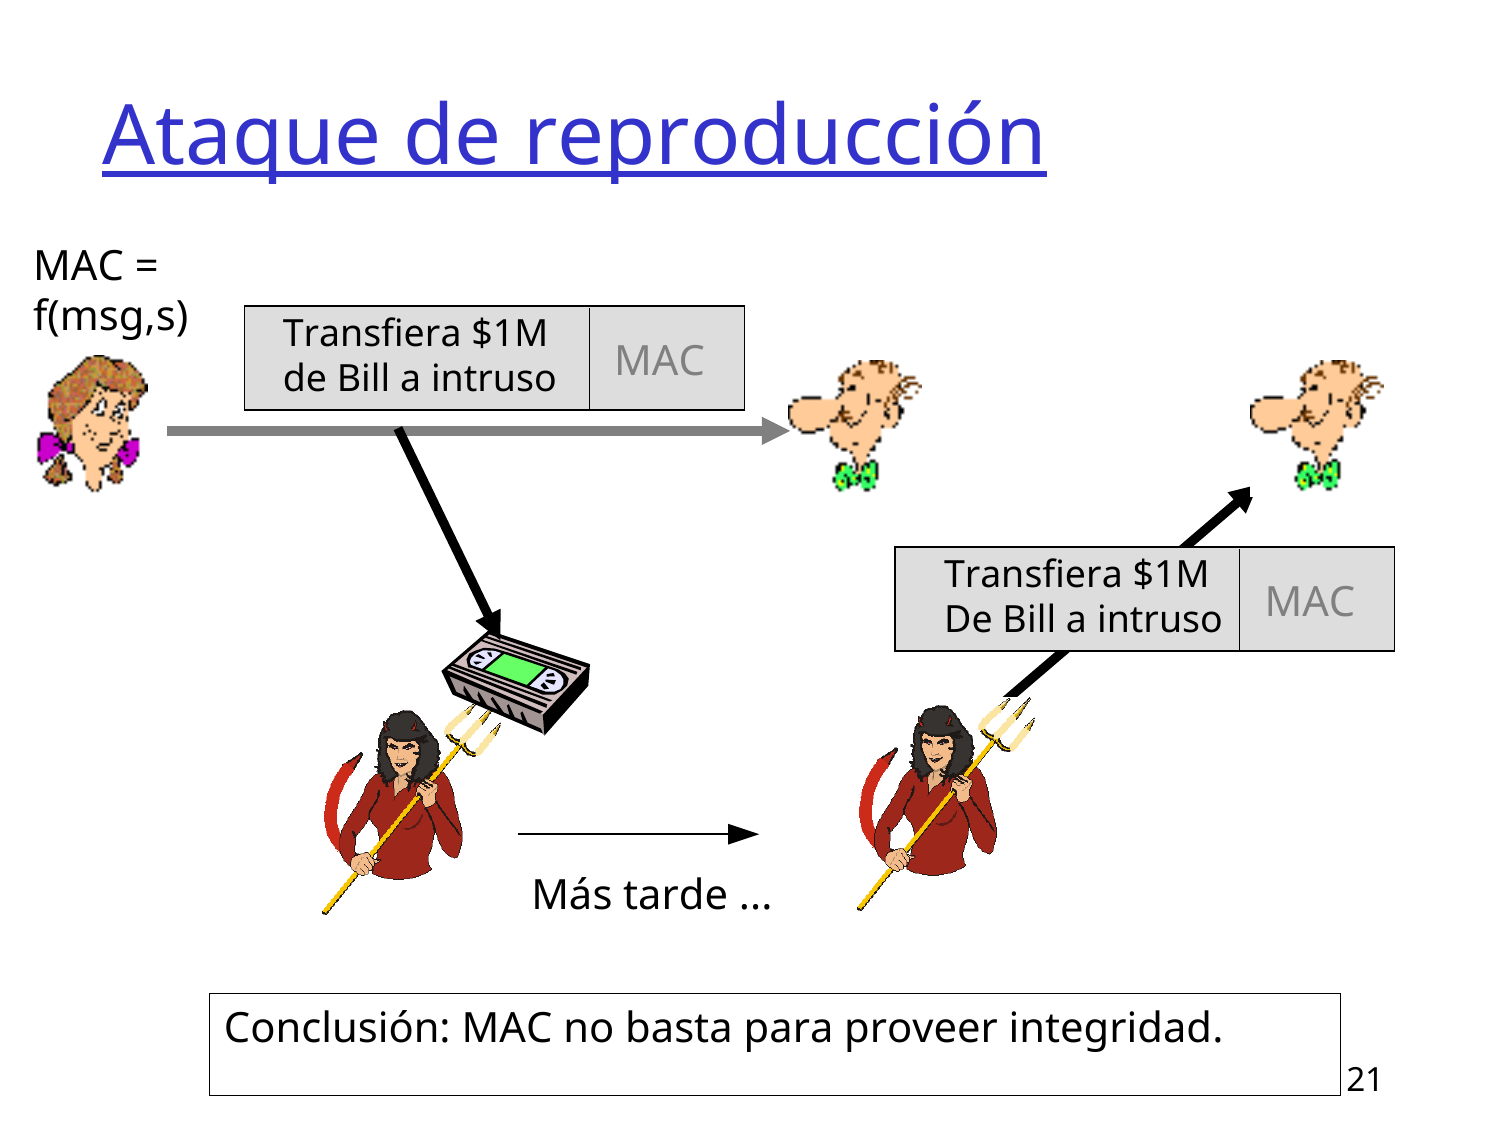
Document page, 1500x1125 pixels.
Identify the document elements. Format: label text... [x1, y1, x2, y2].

text_box Transfiera $1M De Bill a intruso [929, 542, 1238, 648]
text_box [441, 629, 592, 737]
text_box [894, 546, 1395, 651]
text_box Más tarde ... [516, 860, 839, 928]
picture [33, 355, 148, 498]
picture [788, 360, 922, 498]
picture [322, 702, 501, 915]
picture [1250, 360, 1384, 497]
text_box MAC = f(msg,s) [18, 231, 204, 347]
picture [857, 697, 1035, 911]
text_box Conclusión: MAC no basta para proveer integridad. [209, 993, 1341, 1096]
title Ataque de reproducción [87, 23, 1363, 239]
text_box [244, 306, 745, 410]
text_box Transfiera $1M de Bill a intruso [268, 301, 573, 408]
text_box MAC [1249, 566, 1371, 633]
text_box MAC [599, 326, 721, 392]
